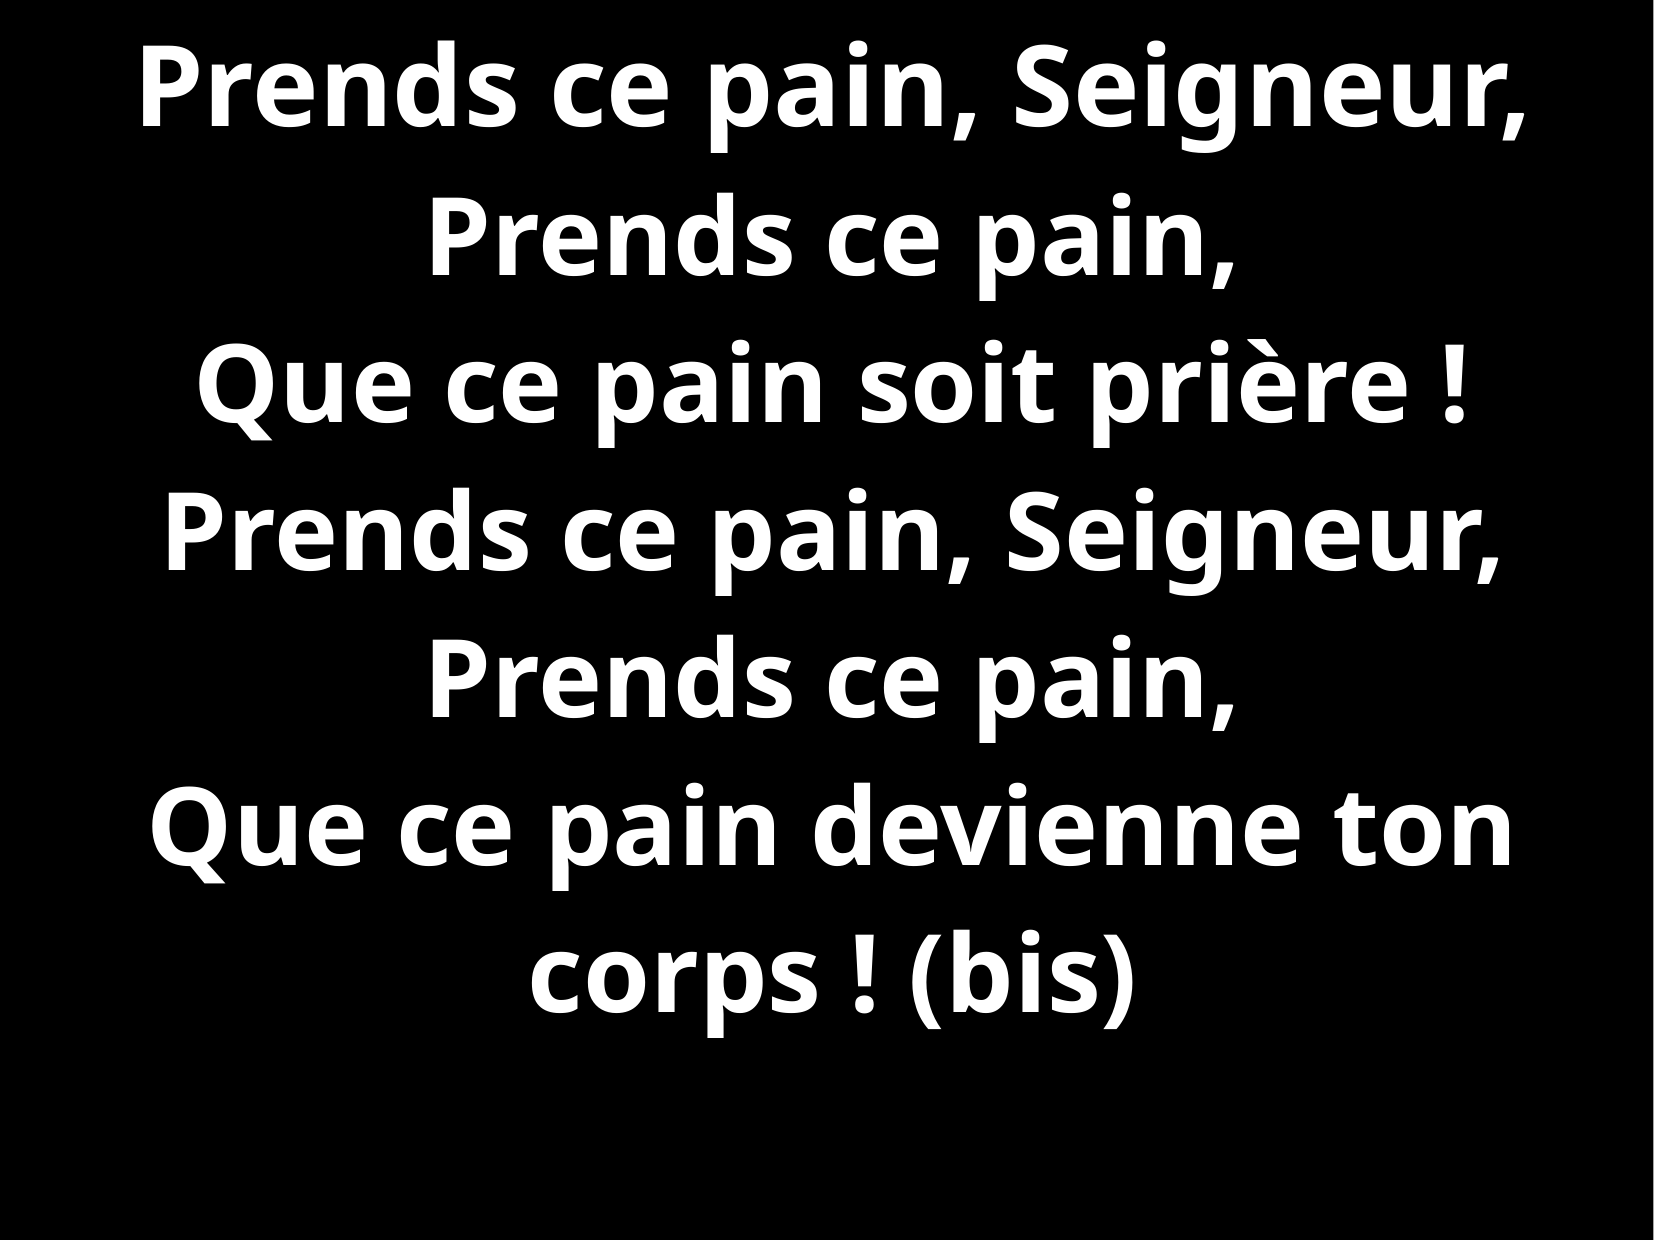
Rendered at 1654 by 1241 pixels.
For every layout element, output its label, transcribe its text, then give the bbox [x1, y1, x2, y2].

list Prends ce pain, Seigneur, Prends ce pain, Que ce pain soit prière ! Prends ce pain, Seigneur, Prends ce pain, Que ce pain devienne ton corps ! (bis) [88, 6, 1577, 1241]
